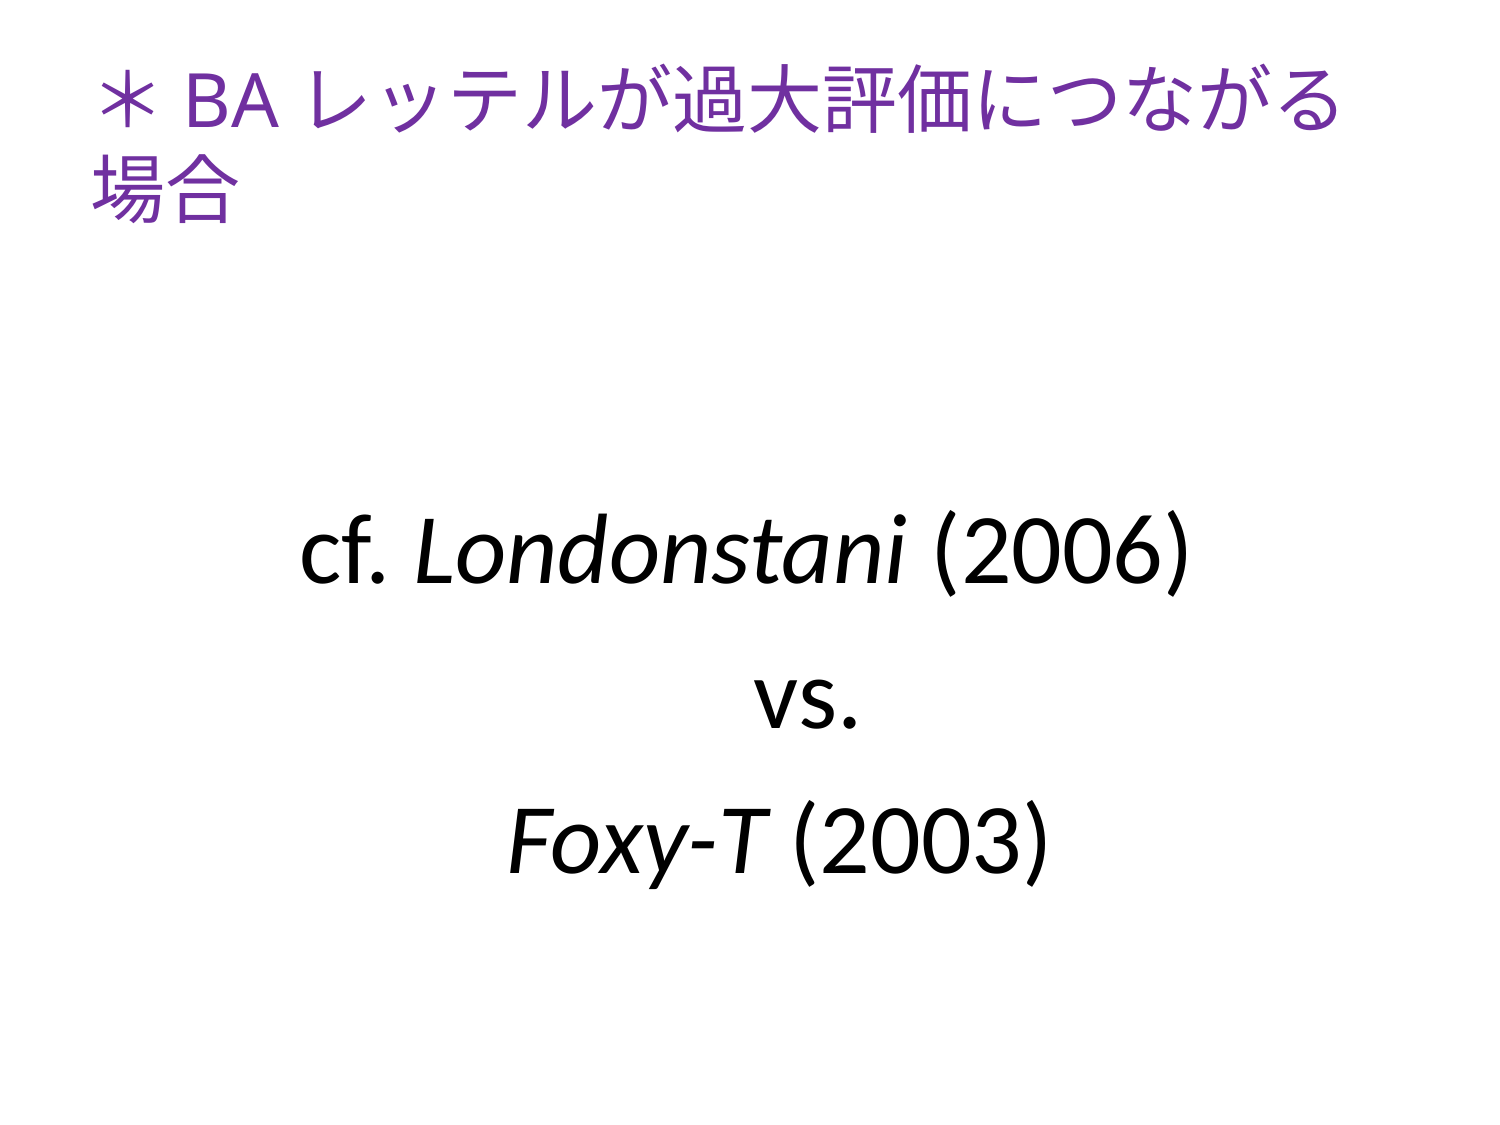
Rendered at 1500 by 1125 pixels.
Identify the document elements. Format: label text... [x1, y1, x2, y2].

title ＊BAレッテルが過大評価につながる場合 [76, 66, 1427, 244]
list cf. Londonstani (2006) vs. Foxy-T (2003) [75, 172, 1426, 1071]
